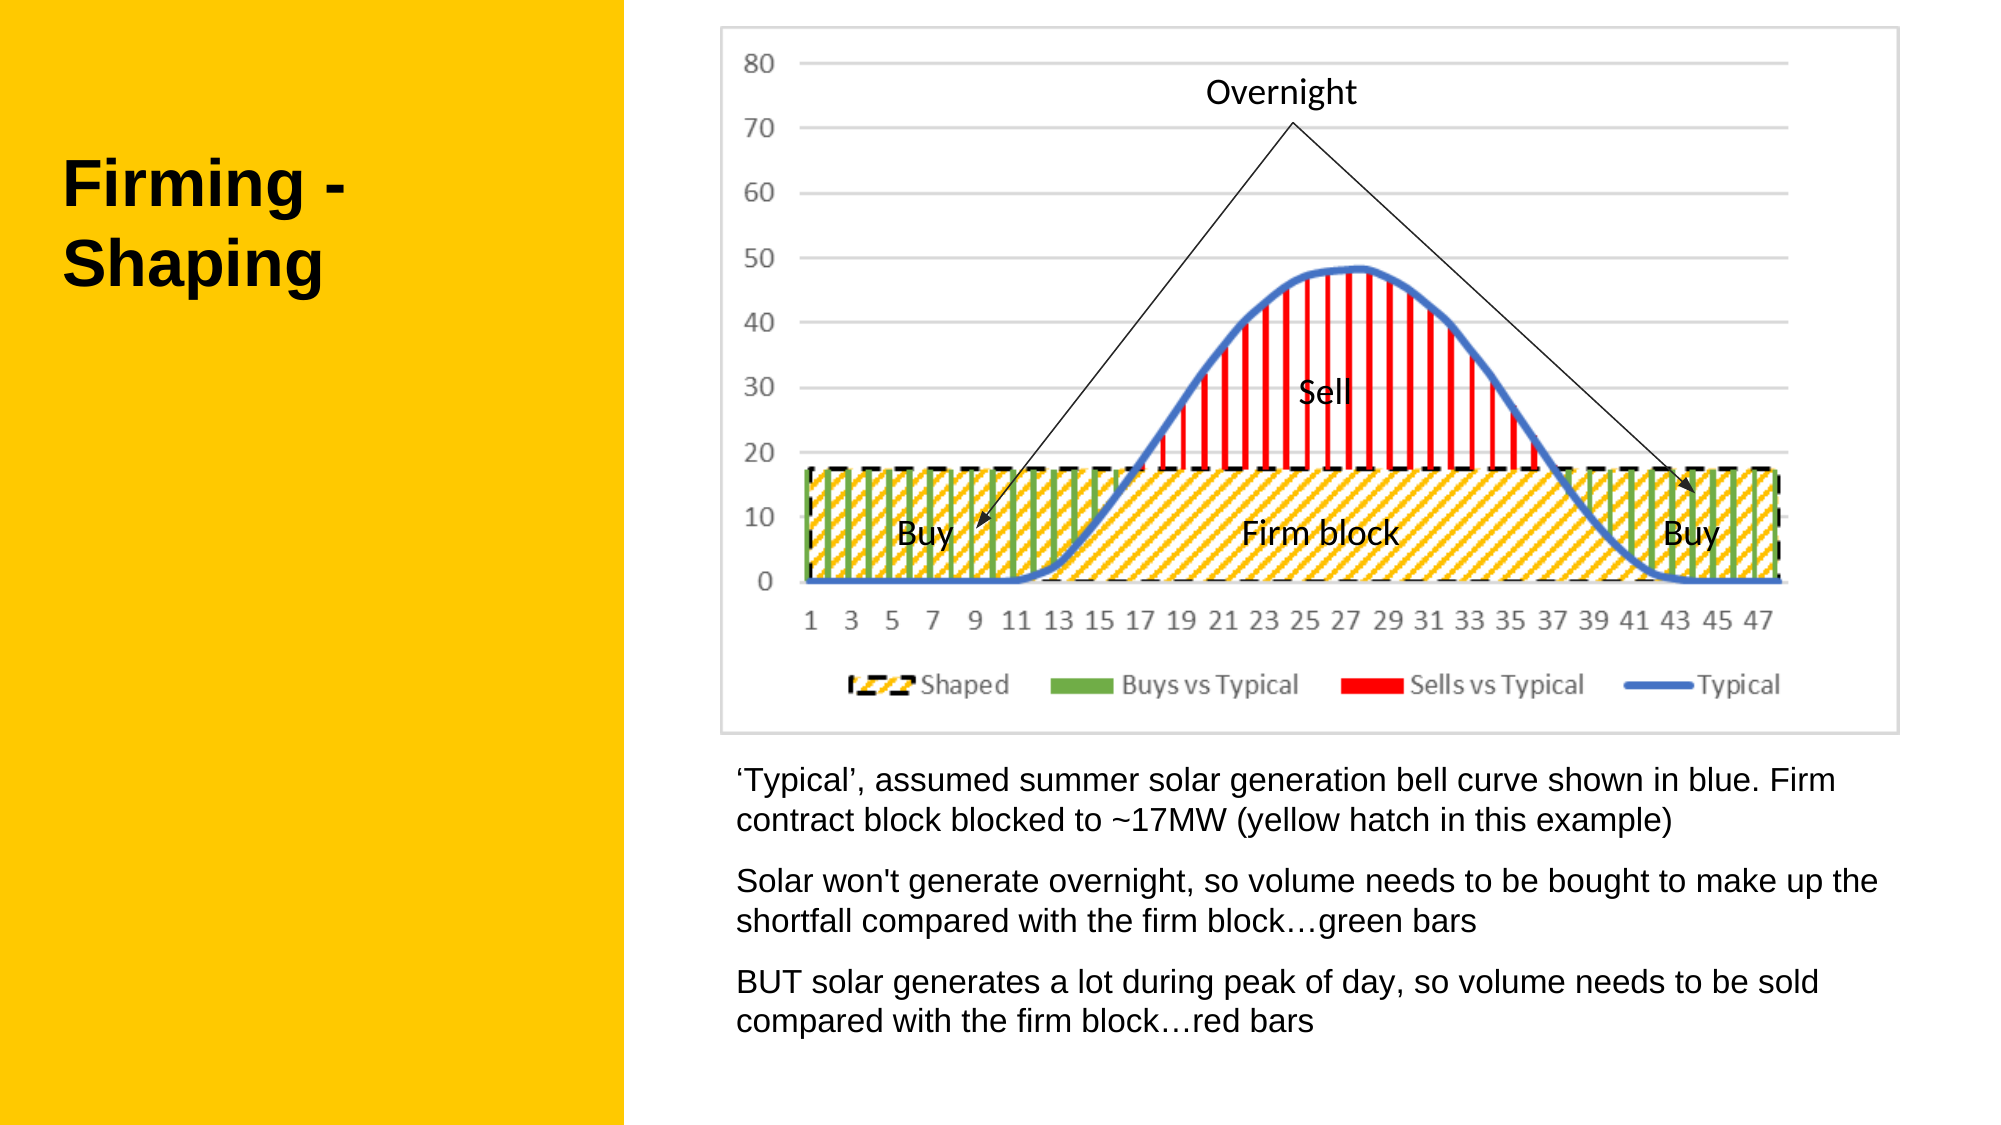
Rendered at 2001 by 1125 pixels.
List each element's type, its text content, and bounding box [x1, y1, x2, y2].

text_box Firm block [1226, 493, 1419, 564]
text_box Sell [1283, 352, 1378, 424]
picture [720, 26, 1900, 735]
title Firming - Shaping [62, 139, 564, 279]
title ‘Typical’, assumed summer solar generation bell curve shown in blue. Firm contract block blocked to ~17MW (yellow hatch in this example) Solar won't generate overnight, so volume needs to be bought to make up the shortfall compared with the firm block…green bars BUT solar generates a lot during peak of day, so volume needs to be sold compared with the firm block…red bars [736, 758, 1926, 1090]
text_box Buy [881, 493, 977, 564]
text_box Overnight [1191, 52, 1395, 123]
text_box Buy [1648, 493, 1743, 564]
